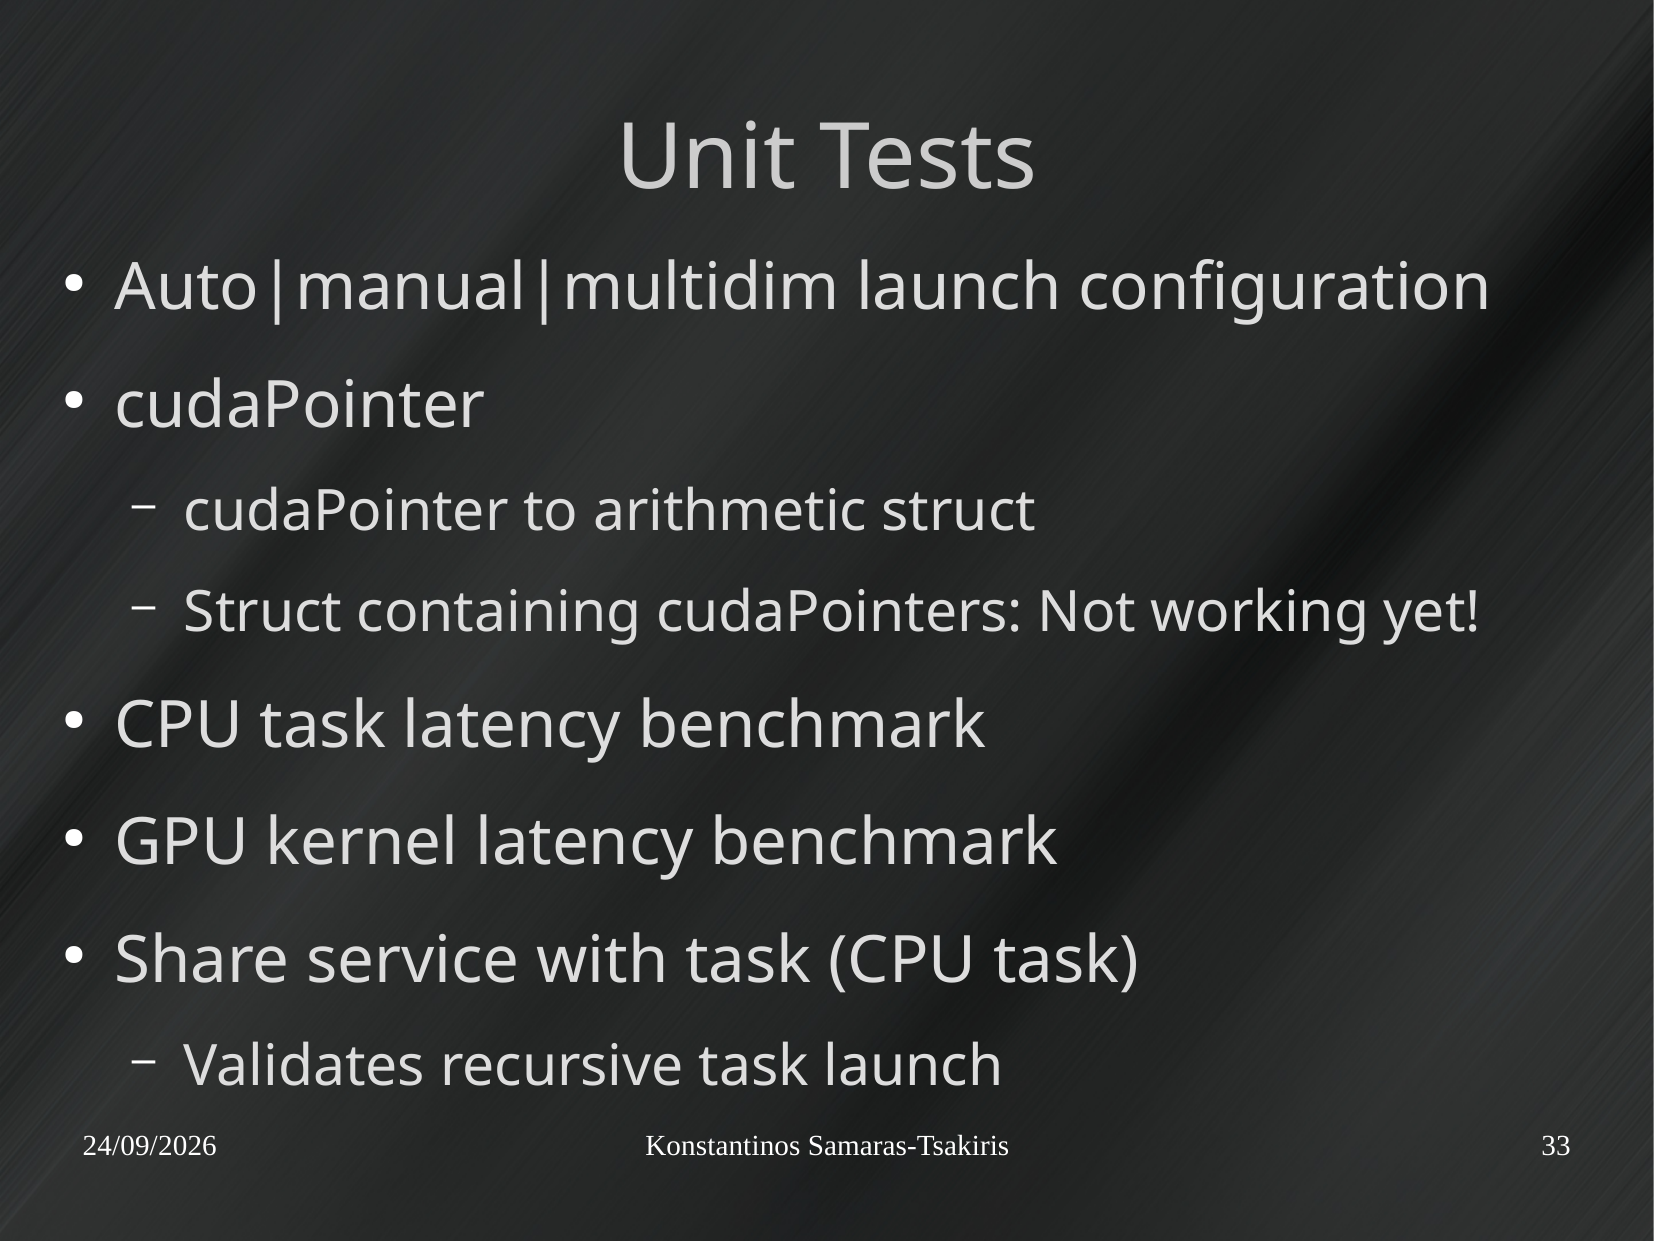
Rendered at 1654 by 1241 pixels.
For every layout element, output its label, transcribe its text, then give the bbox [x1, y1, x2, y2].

list Auto|manual|multidim launch configuration cudaPointer cudaPointer to arithmetic struct Struct containing cudaPointers: Not working yet! CPU task latency benchmark GPU kernel latency benchmark Share service with task (CPU task) Validates recursive task launch [45, 240, 1606, 1111]
title Unit Tests [82, 49, 1571, 240]
picture [0, 0, 1654, 1241]
